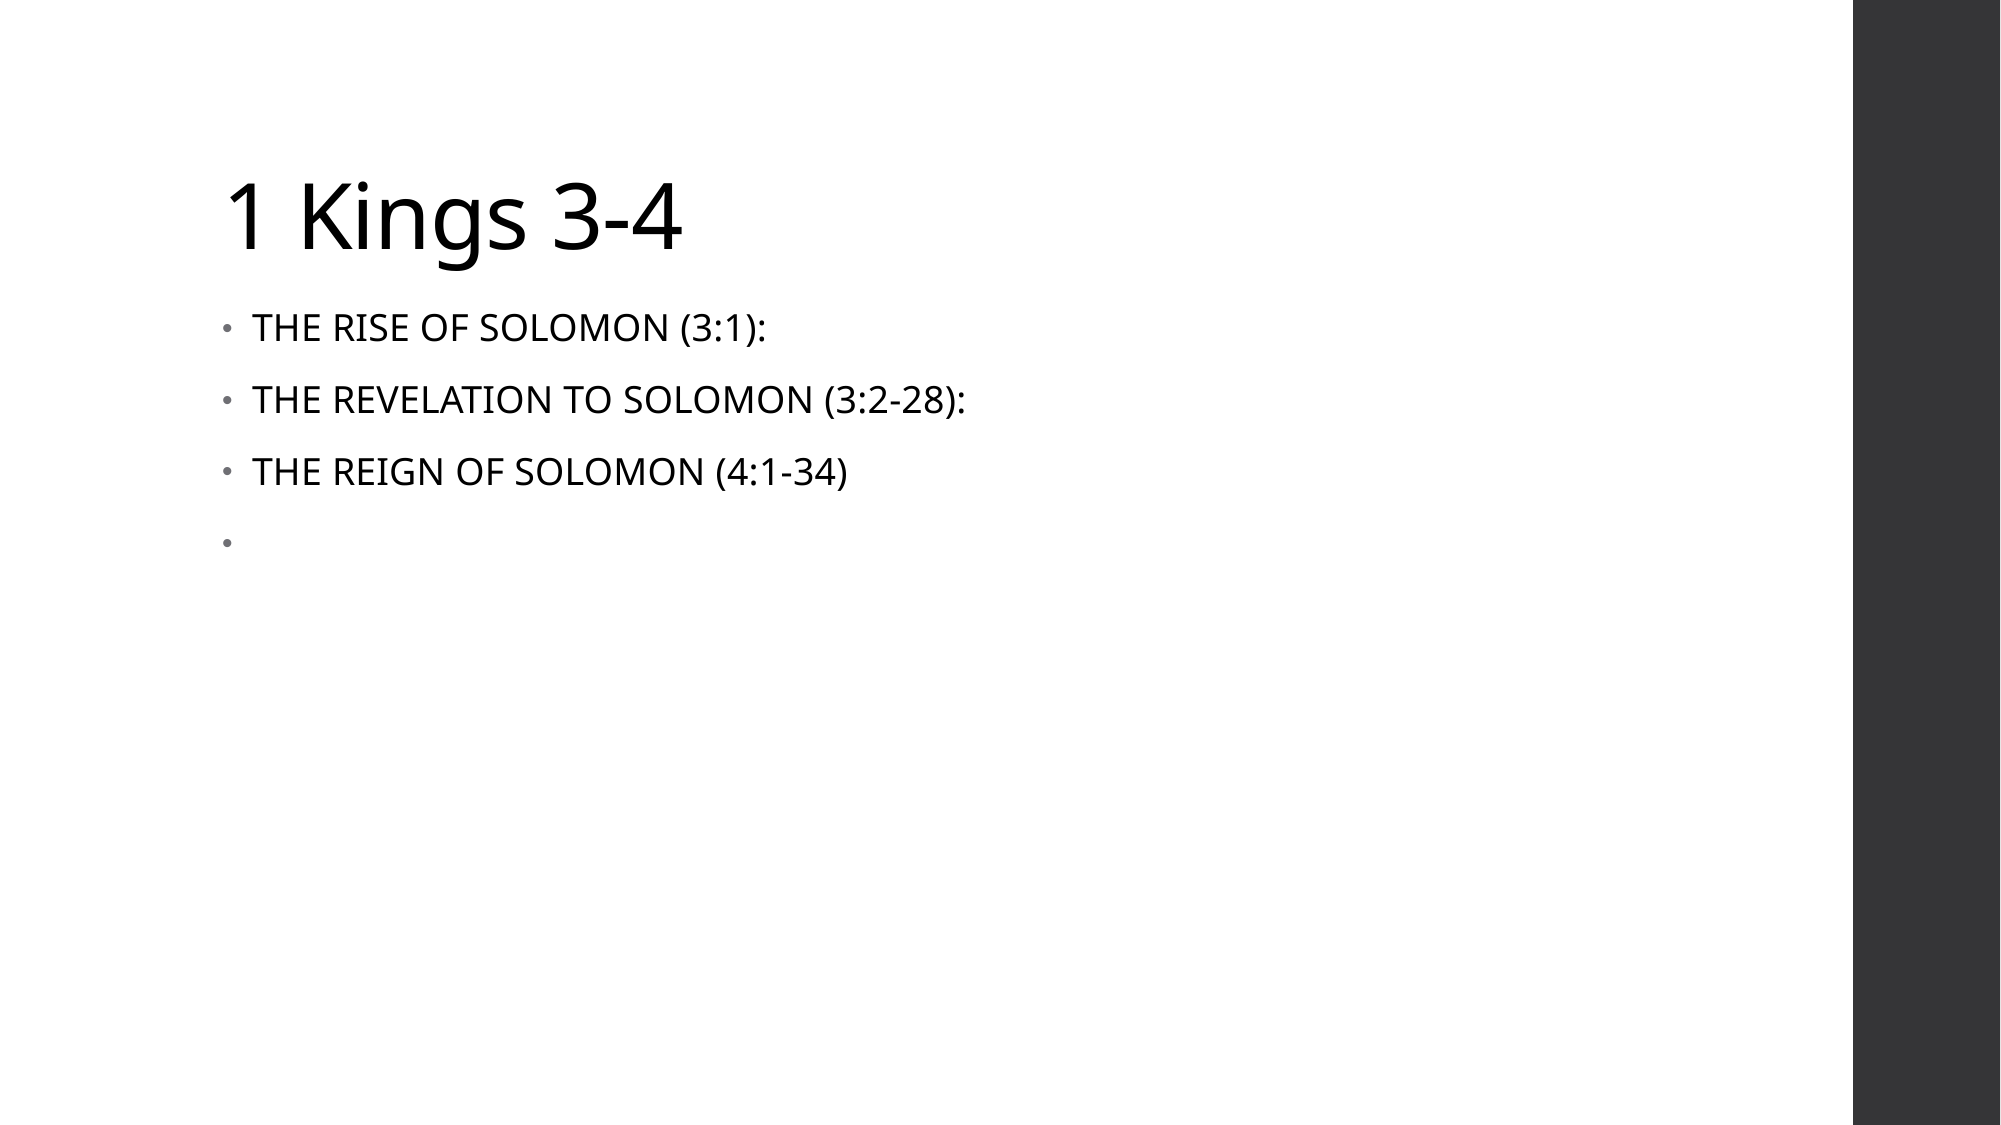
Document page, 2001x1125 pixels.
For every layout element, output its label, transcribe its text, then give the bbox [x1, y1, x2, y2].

list THE RISE OF SOLOMON (3:1): THE REVELATION TO SOLOMON (3:2-28): THE REIGN OF SOLOMON (4:1-34) [206, 299, 1617, 1014]
title 1 Kings 3-4 [206, 60, 1797, 278]
